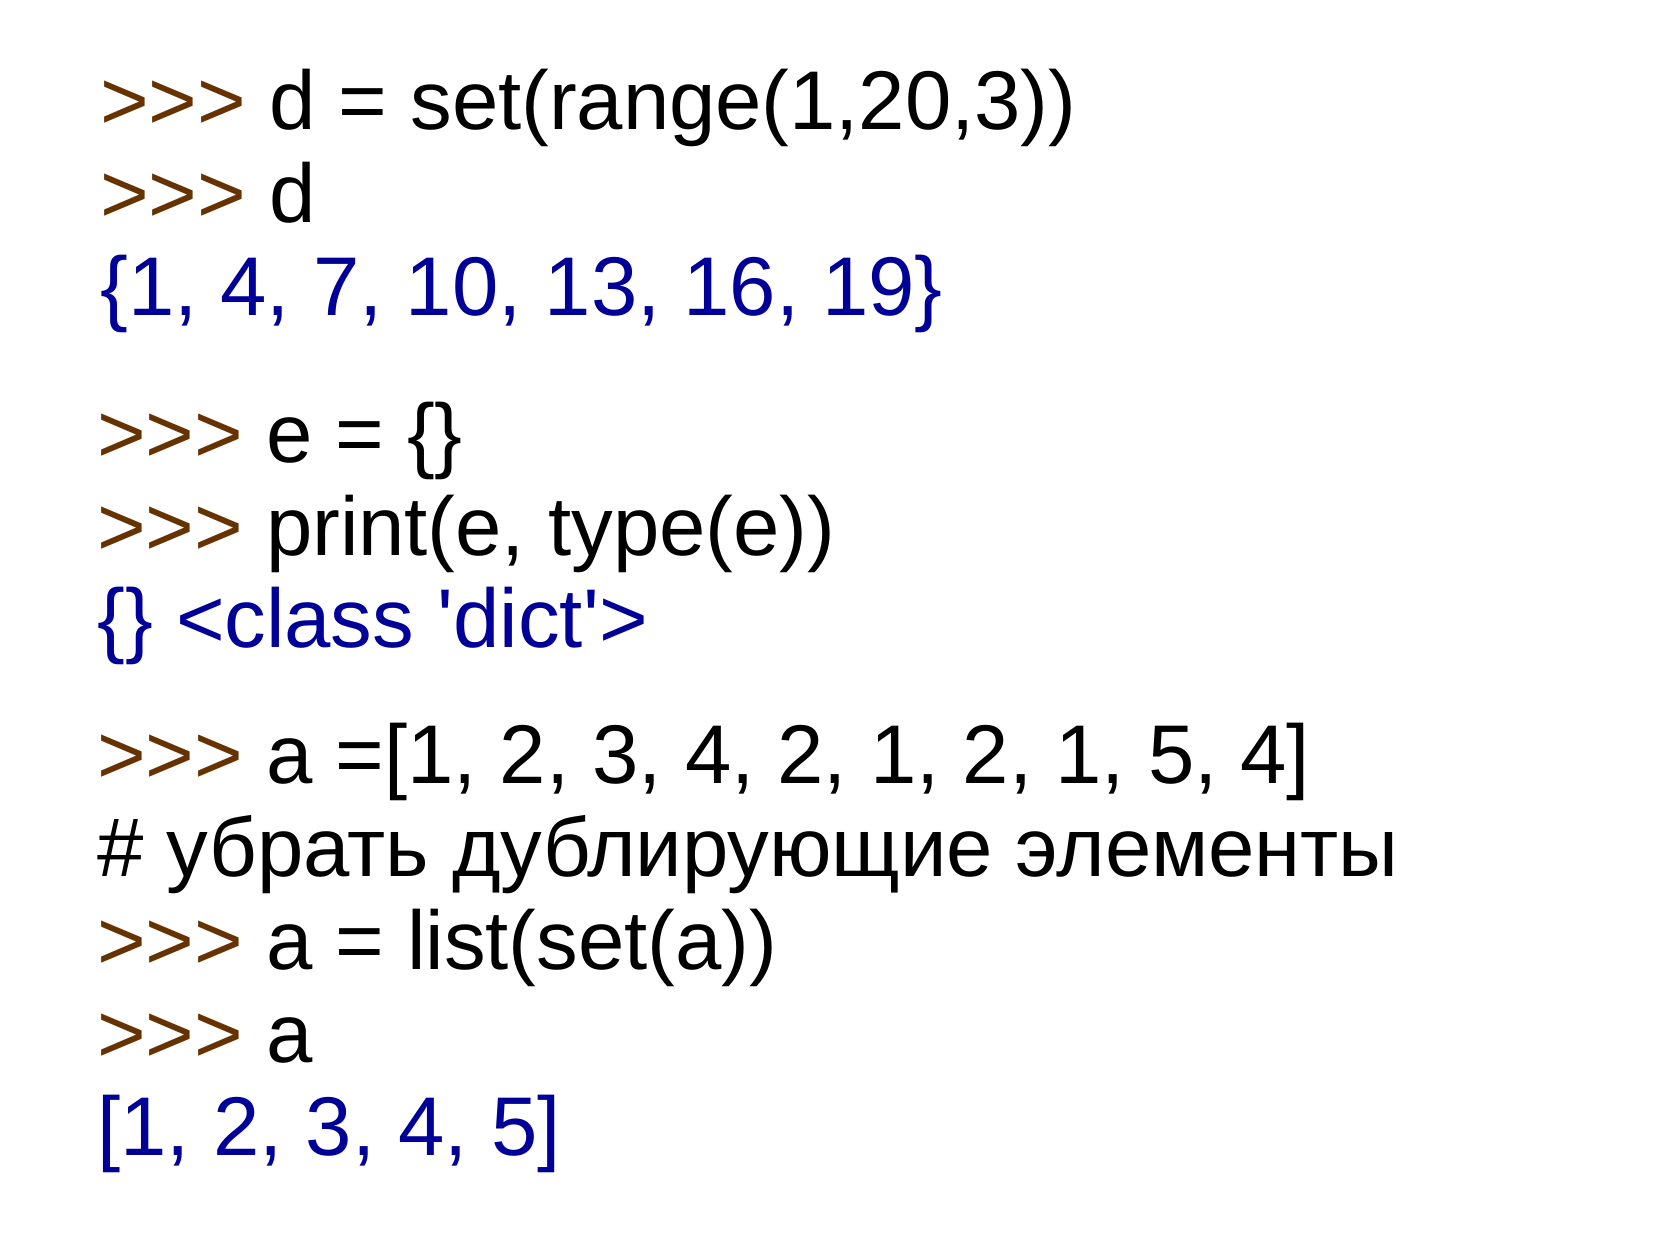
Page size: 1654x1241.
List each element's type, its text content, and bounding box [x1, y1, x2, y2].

text_box >>> d = set(range(1,20,3)) >>> d {1, 4, 7, 10, 13, 16, 19} [85, 47, 1560, 342]
text_box >>> e = {} >>> print(e, type(e)) {} <class 'dict'> [82, 379, 1524, 674]
text_box >>> a =[1, 2, 3, 4, 2, 1, 2, 1, 5, 4] # убрать дублирующие элементы >>> a = list(set(a)) >>> a [1, 2, 3, 4, 5] [82, 701, 1563, 1182]
